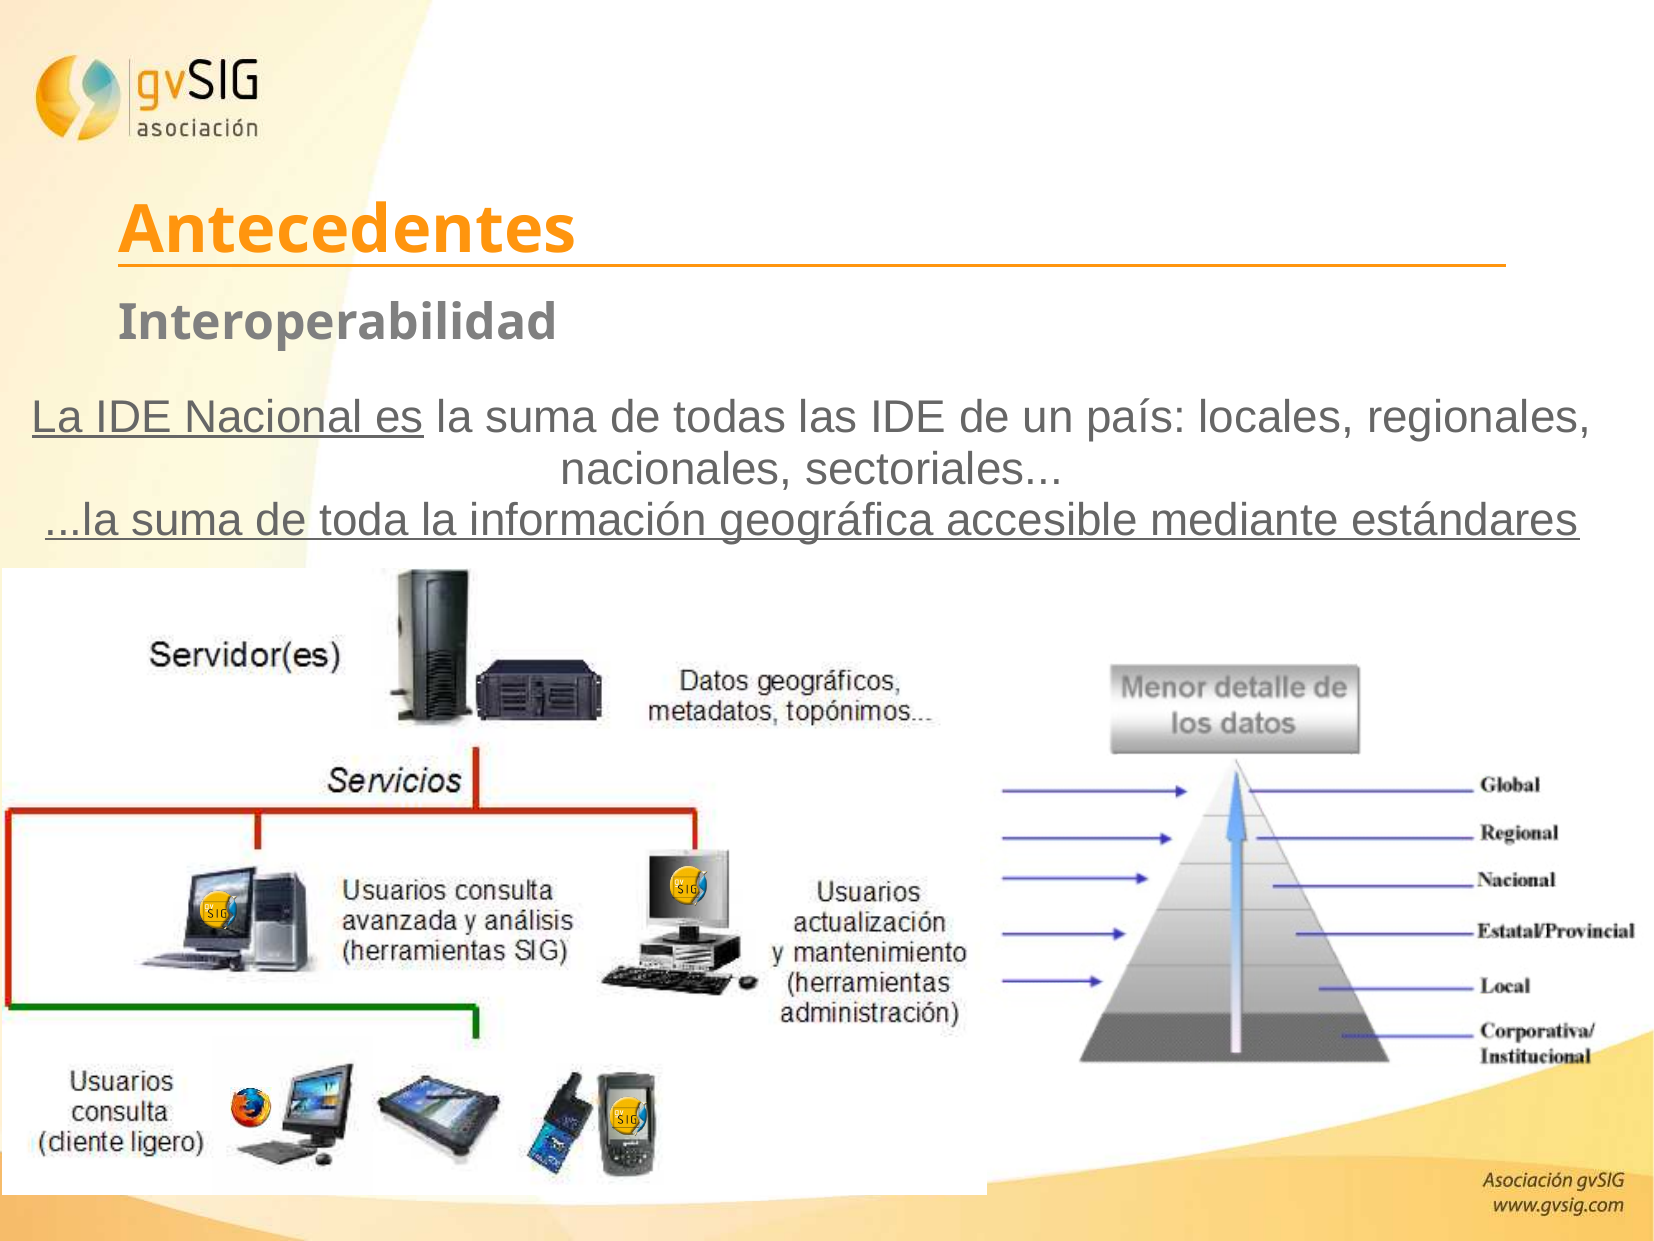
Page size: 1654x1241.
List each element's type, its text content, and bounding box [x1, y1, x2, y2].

text_box La IDE Nacional es la suma de todas las IDE de un país: locales, regionales, nacionales, sectoriales... ...la suma de toda la información geográfica accesible mediante estándares [0, 383, 1625, 604]
title Antecedentes [118, 177, 1607, 276]
title Interoperabilidad [118, 276, 857, 365]
picture [0, 0, 1654, 1241]
